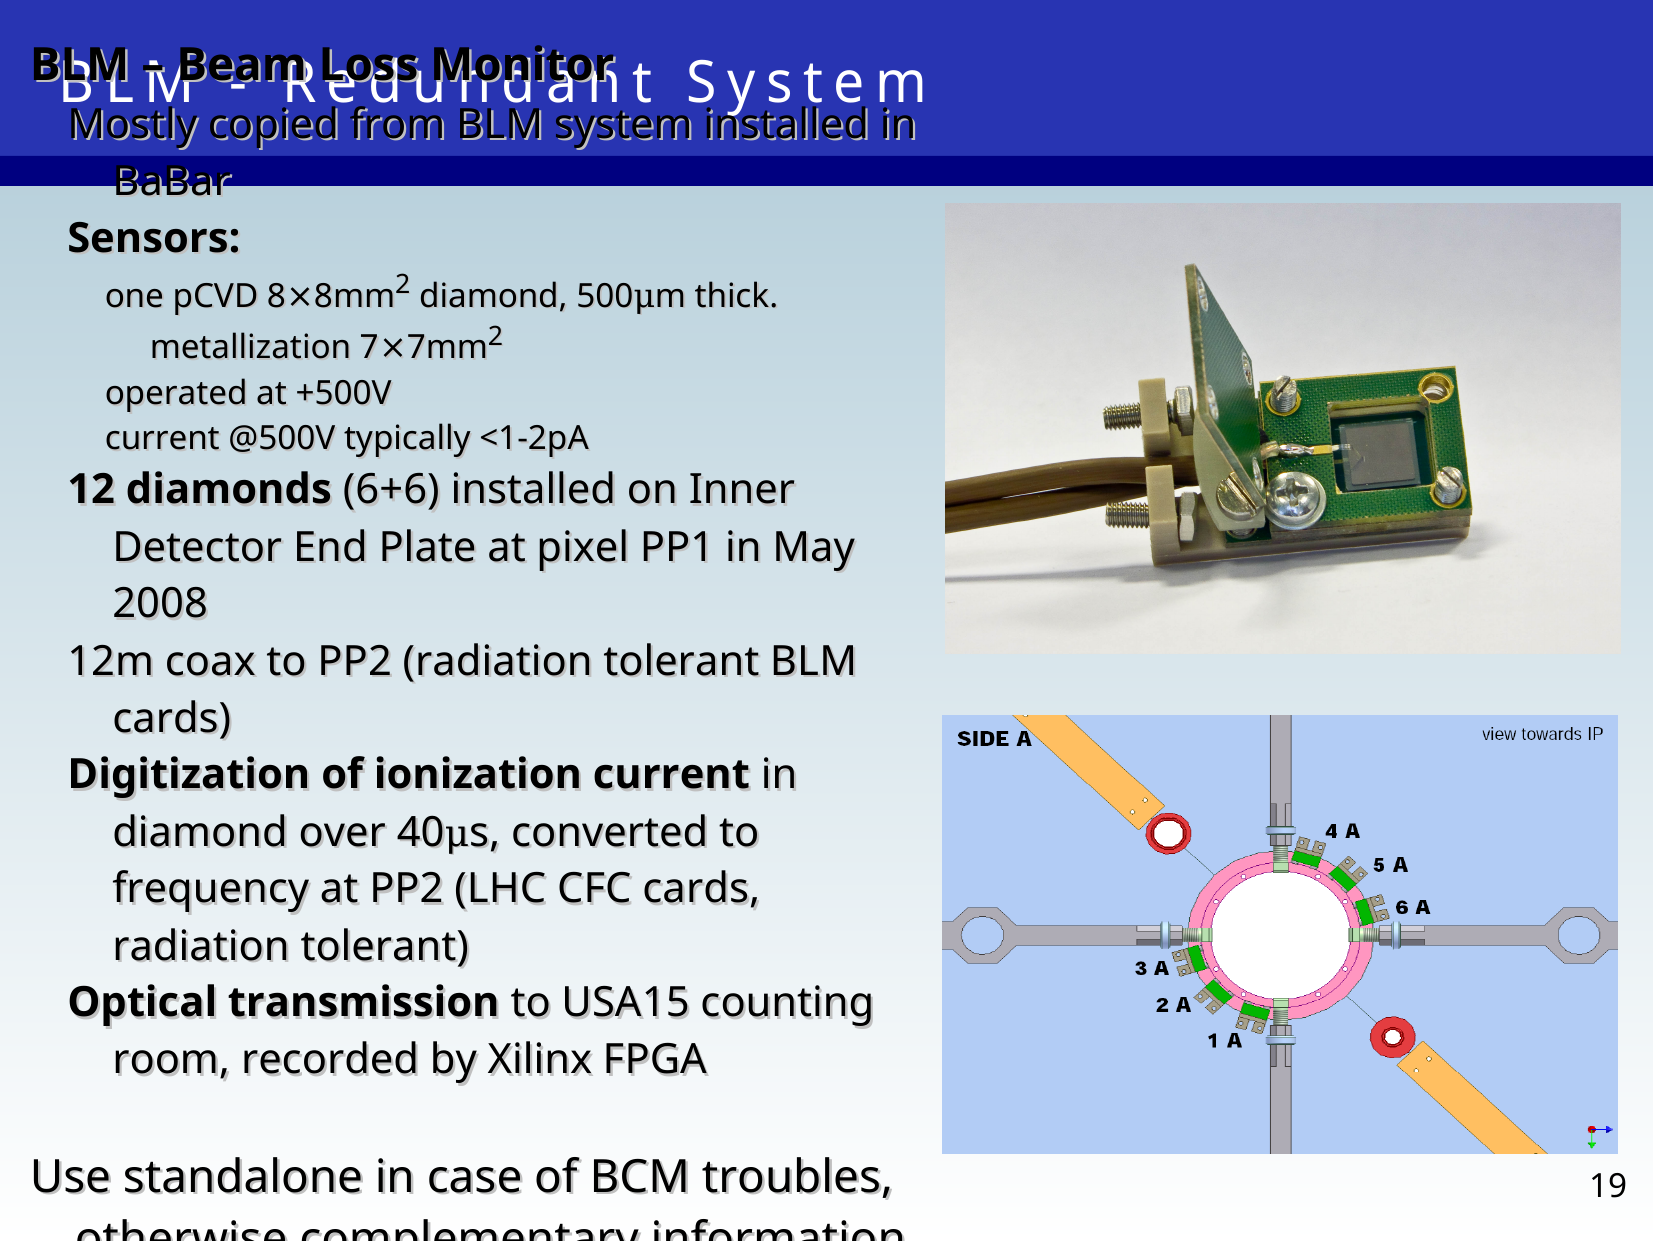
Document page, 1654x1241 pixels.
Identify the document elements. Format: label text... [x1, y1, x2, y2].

picture [942, 715, 1618, 1154]
title BLM - Redundant System [58, 5, 1613, 155]
subtitle BLM – Beam Loss Monitor Mostly copied from BLM system installed in BaBar Sensors: one pCVD 8×8mm2 diamond, 500μm thick. metallization 7×7mm2 operated at +500V current @500V typically <1-2pA 12 diamonds (6+6) installed on Inner Detector End Plate at pixel PP1 in May 2008 12m coax to PP2 (radiation tolerant BLM cards) Digitization of ionization current in diamond over 40μs, converted to frequency at PP2 (LHC CFC cards, radiation tolerant) Optical transmission to USA15 counting room, recorded by Xilinx FPGA Use standalone in case of BCM troubles, otherwise complementary information [0, 199, 930, 1215]
picture [945, 203, 1621, 654]
